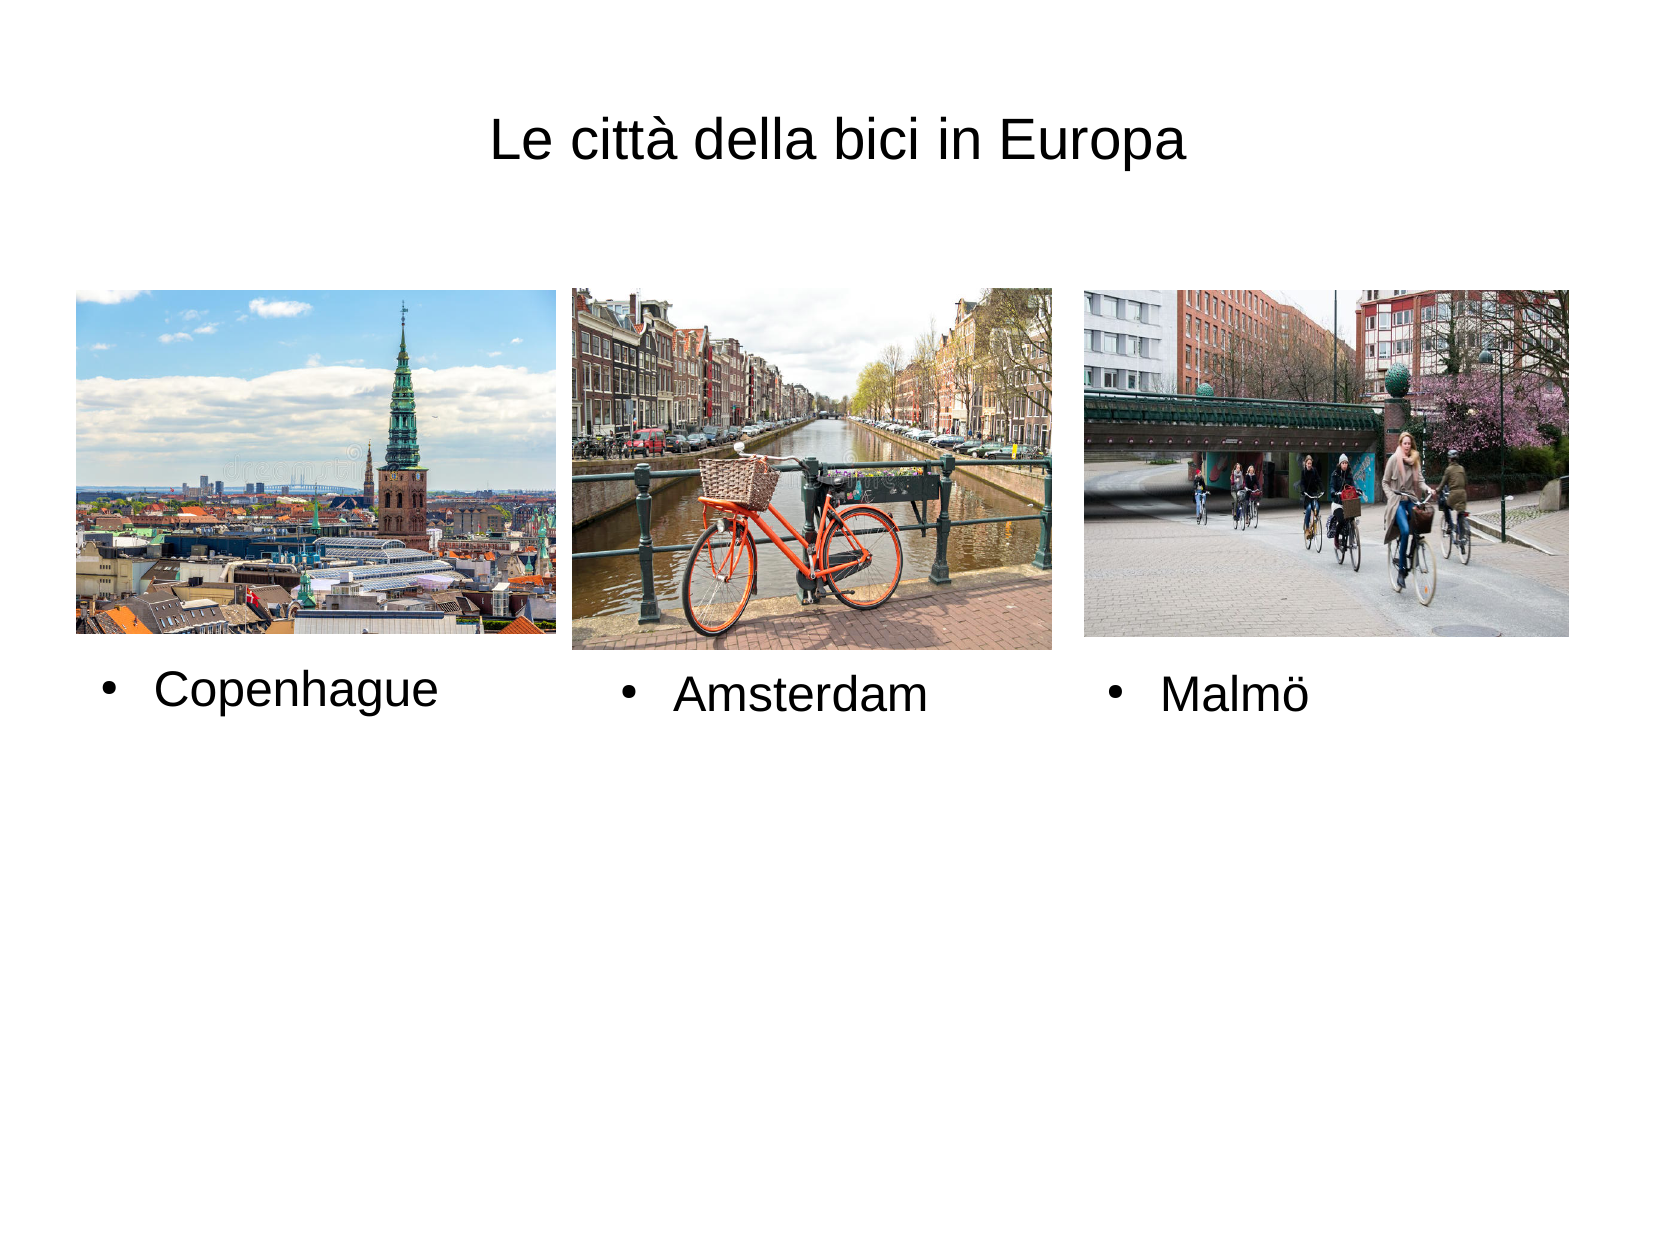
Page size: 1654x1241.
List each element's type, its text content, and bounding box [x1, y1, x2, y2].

picture [572, 288, 1052, 650]
title Le città della bici in Europa [94, 35, 1583, 243]
list Malmö [1088, 665, 1569, 1009]
list Copenhague [82, 660, 562, 1004]
list Amsterdam [602, 665, 1082, 1009]
picture [1084, 290, 1569, 637]
picture [76, 290, 556, 634]
